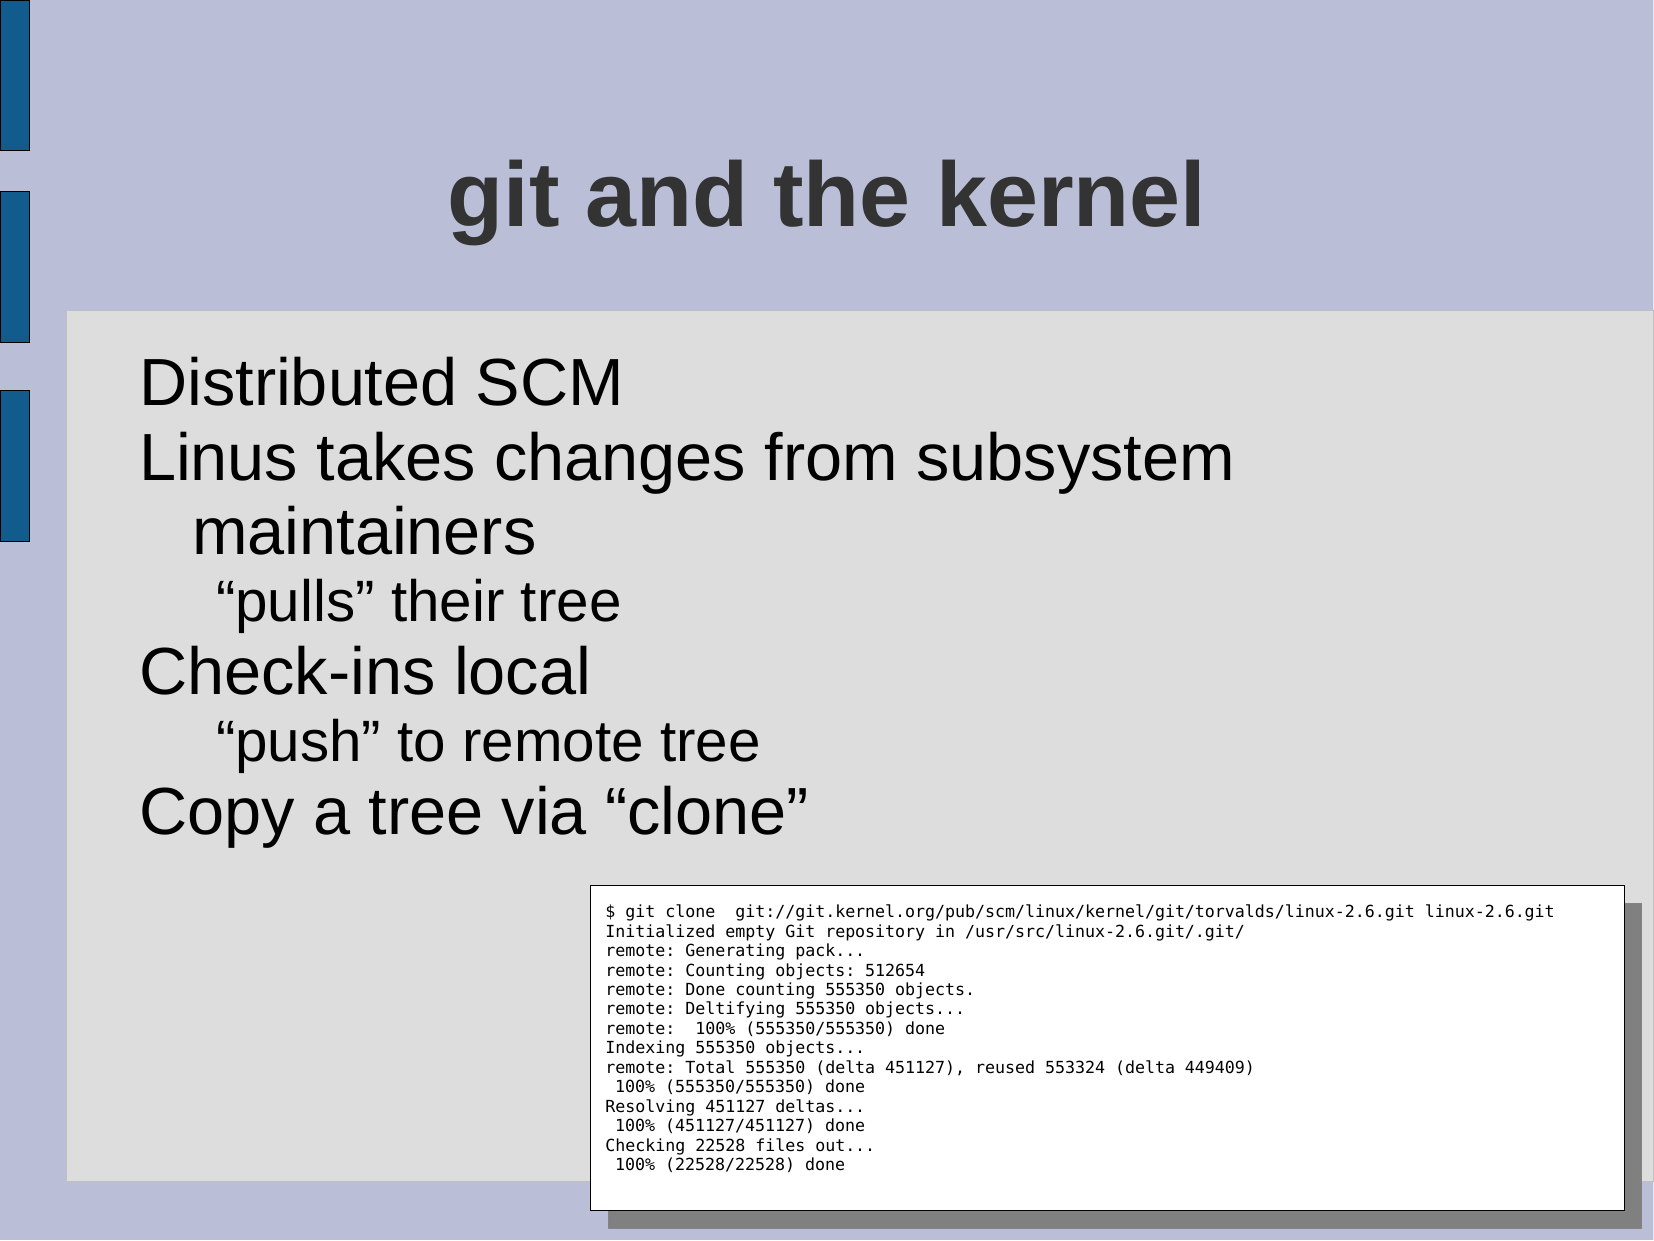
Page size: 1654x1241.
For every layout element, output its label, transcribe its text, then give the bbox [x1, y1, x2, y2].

list Distributed SCM Linus takes changes from subsystem maintainers “pulls” their tree Check-ins local “push” to remote tree Copy a tree via “clone” [121, 344, 1534, 1112]
title git and the kernel [121, 98, 1534, 291]
text_box $ git clone git://git.kernel.org/pub/scm/linux/kernel/git/torvalds/linux-2.6.git linux-2.6.git Initialized empty Git repository in /usr/src/linux-2.6.git/.git/ remote: Generating pack... remote: Counting objects: 512654 remote: Done counting 555350 objects. remote: Deltifying 555350 objects... remote: 100% (555350/555350) done Indexing 555350 objects... remote: Total 555350 (delta 451127), reused 553324 (delta 449409) 100% (555350/555350) done Resolving 451127 deltas... 100% (451127/451127) done Checking 22528 files out... 100% (22528/22528) done [590, 885, 1625, 1211]
